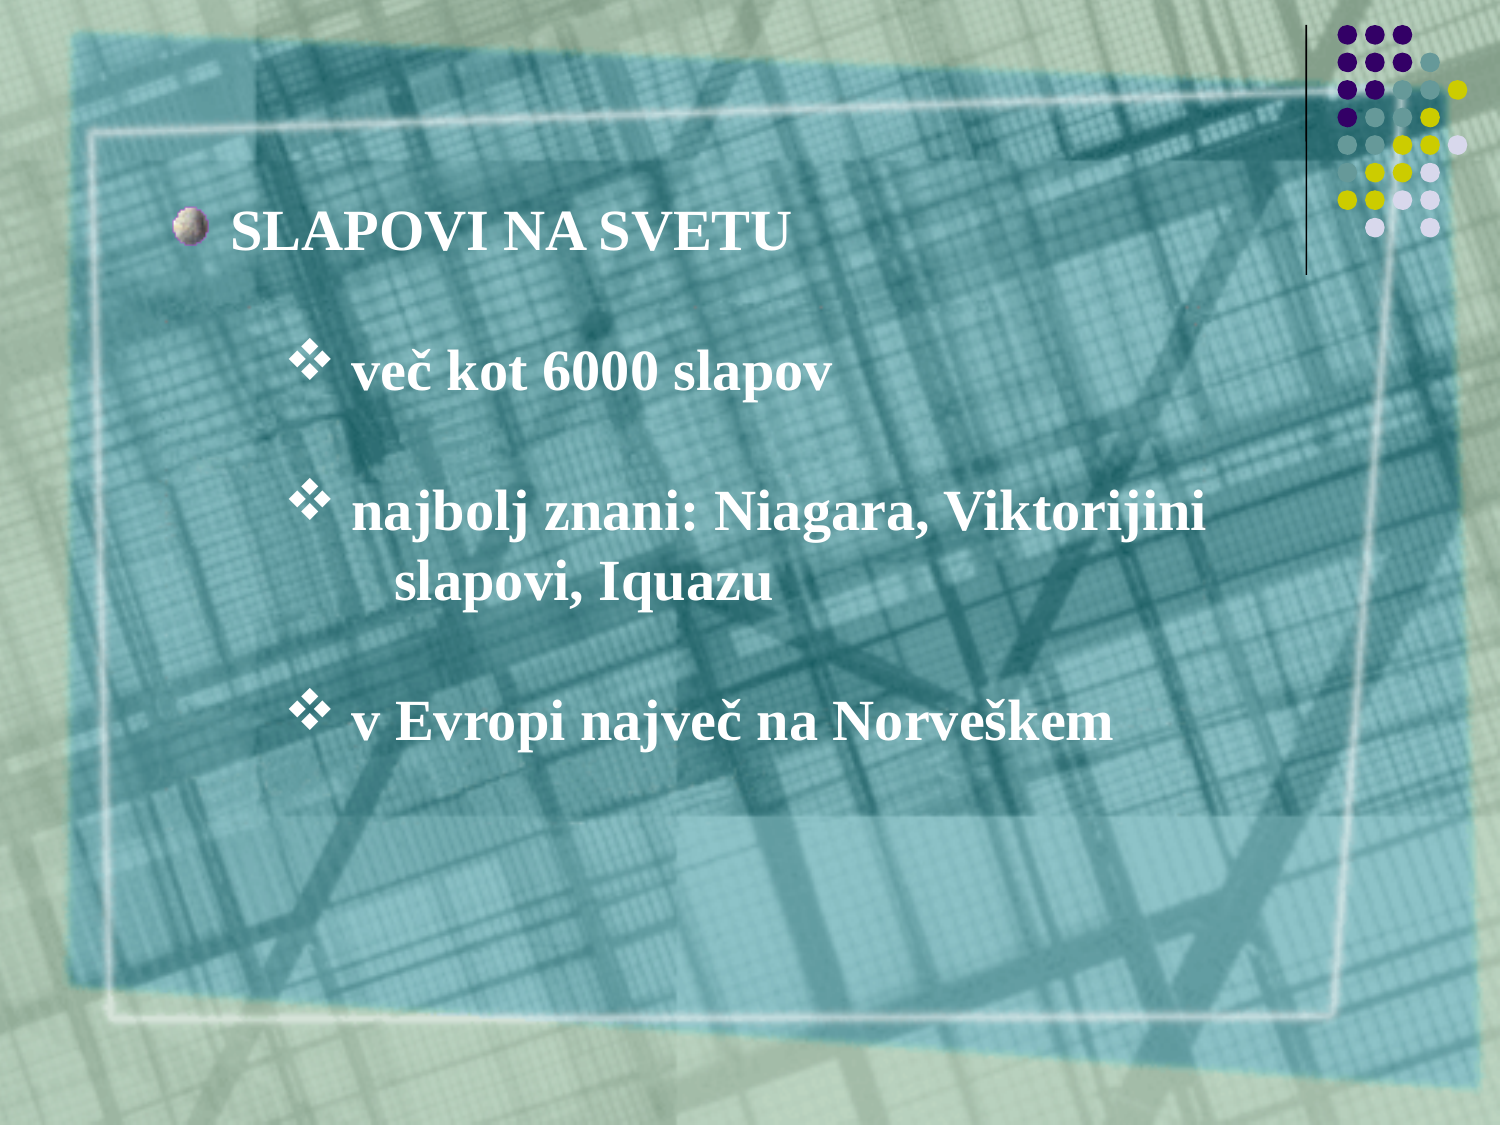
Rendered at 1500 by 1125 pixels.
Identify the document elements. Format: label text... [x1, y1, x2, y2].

picture [0, 0, 1500, 1125]
text_box SLAPOVI NA SVETU več kot 6000 slapov najbolj znani: Niagara, Viktorijini slapovi, Iquazu v Evropi največ na Norveškem [154, 184, 1238, 900]
